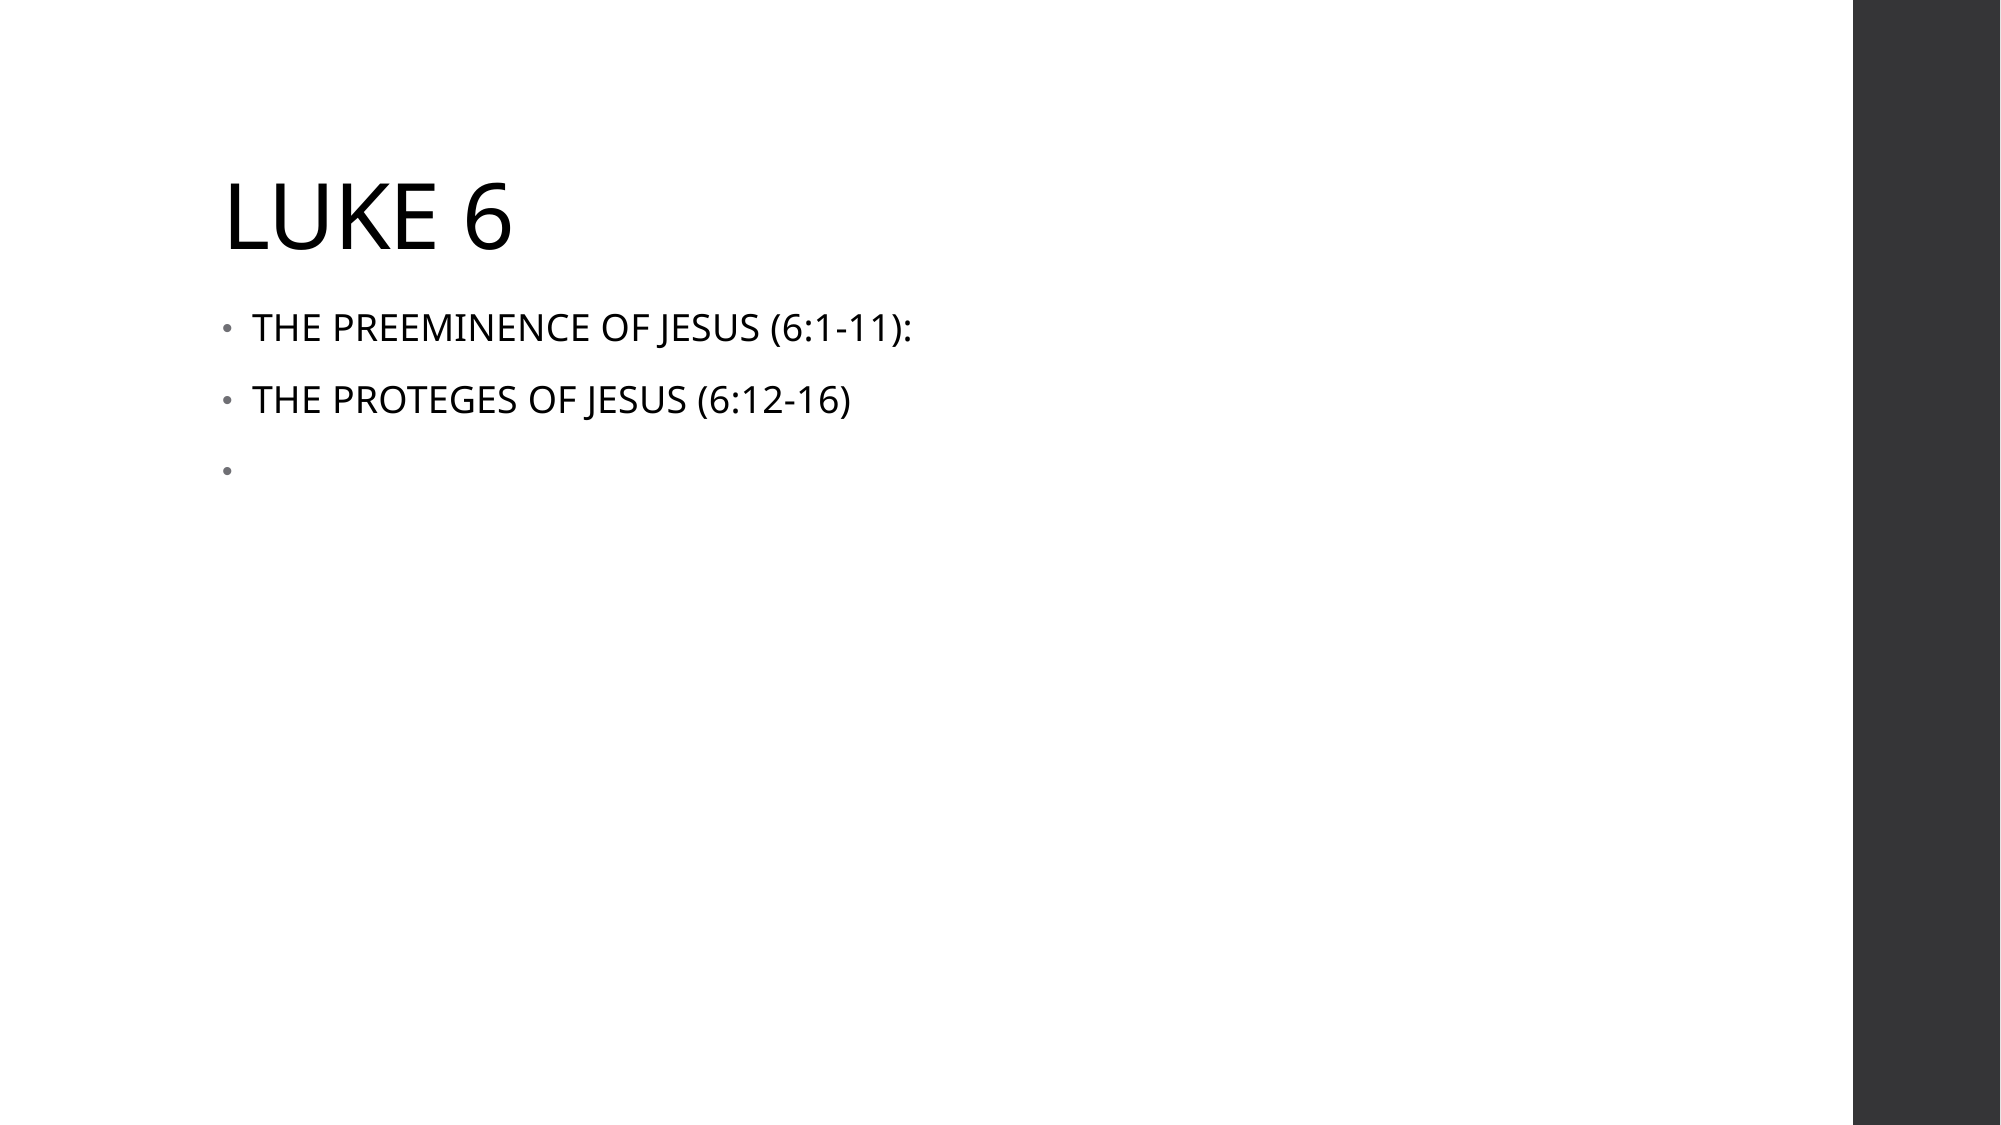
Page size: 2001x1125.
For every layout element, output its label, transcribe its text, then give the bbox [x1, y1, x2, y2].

title LUKE 6 [206, 60, 1797, 278]
list THE PREEMINENCE OF JESUS (6:1-11): THE PROTEGES OF JESUS (6:12-16) [206, 299, 1617, 1014]
